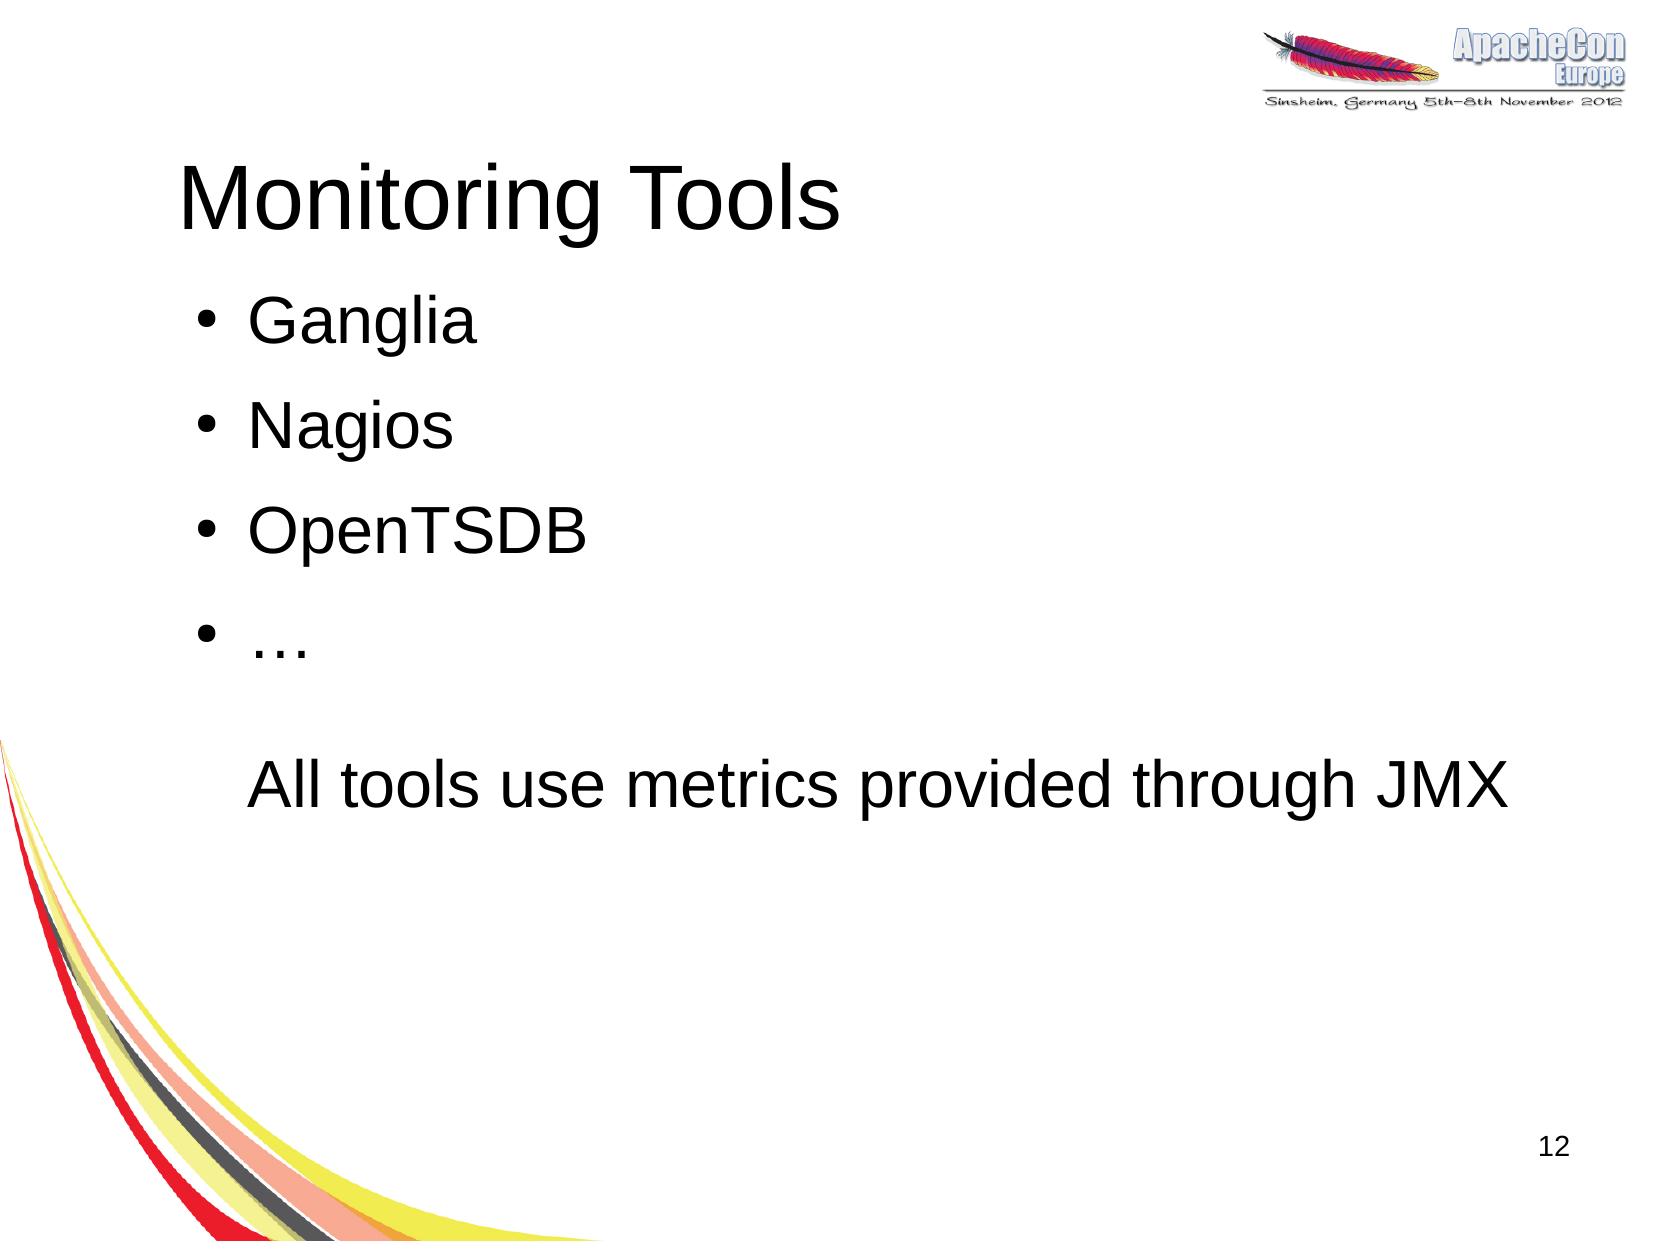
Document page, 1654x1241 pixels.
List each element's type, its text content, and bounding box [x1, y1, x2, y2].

list Ganglia Nagios OpenTSDB … All tools use metrics provided through JMX [177, 283, 1535, 821]
picture [0, 0, 1653, 1241]
title Monitoring Tools [177, 141, 1535, 254]
